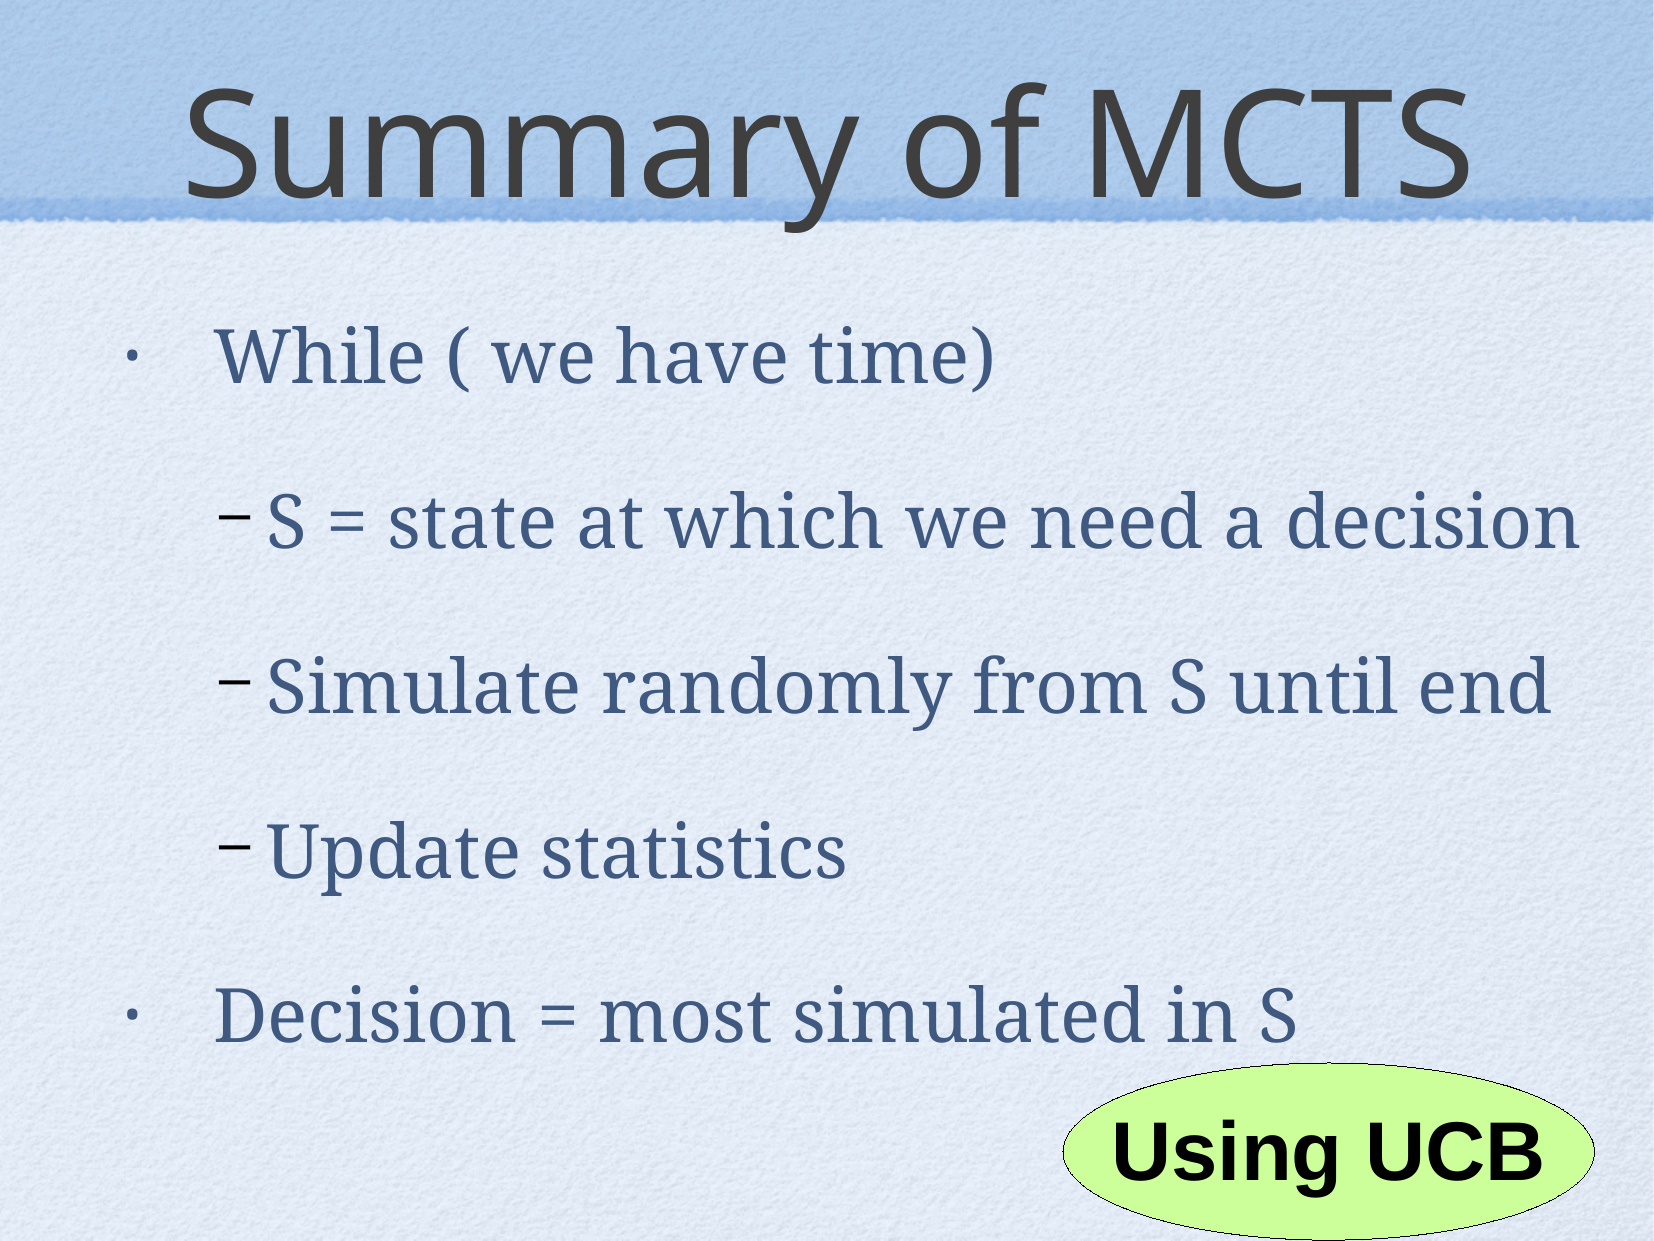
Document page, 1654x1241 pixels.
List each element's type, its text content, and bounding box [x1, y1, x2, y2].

list While ( we have time) S = state at which we need a decision Simulate randomly from S until end Update statistics Decision = most simulated in S [53, 303, 1595, 1176]
picture [0, 0, 1654, 1241]
title Summary of MCTS [19, 0, 1635, 280]
text_box Using UCB [1062, 1062, 1595, 1241]
